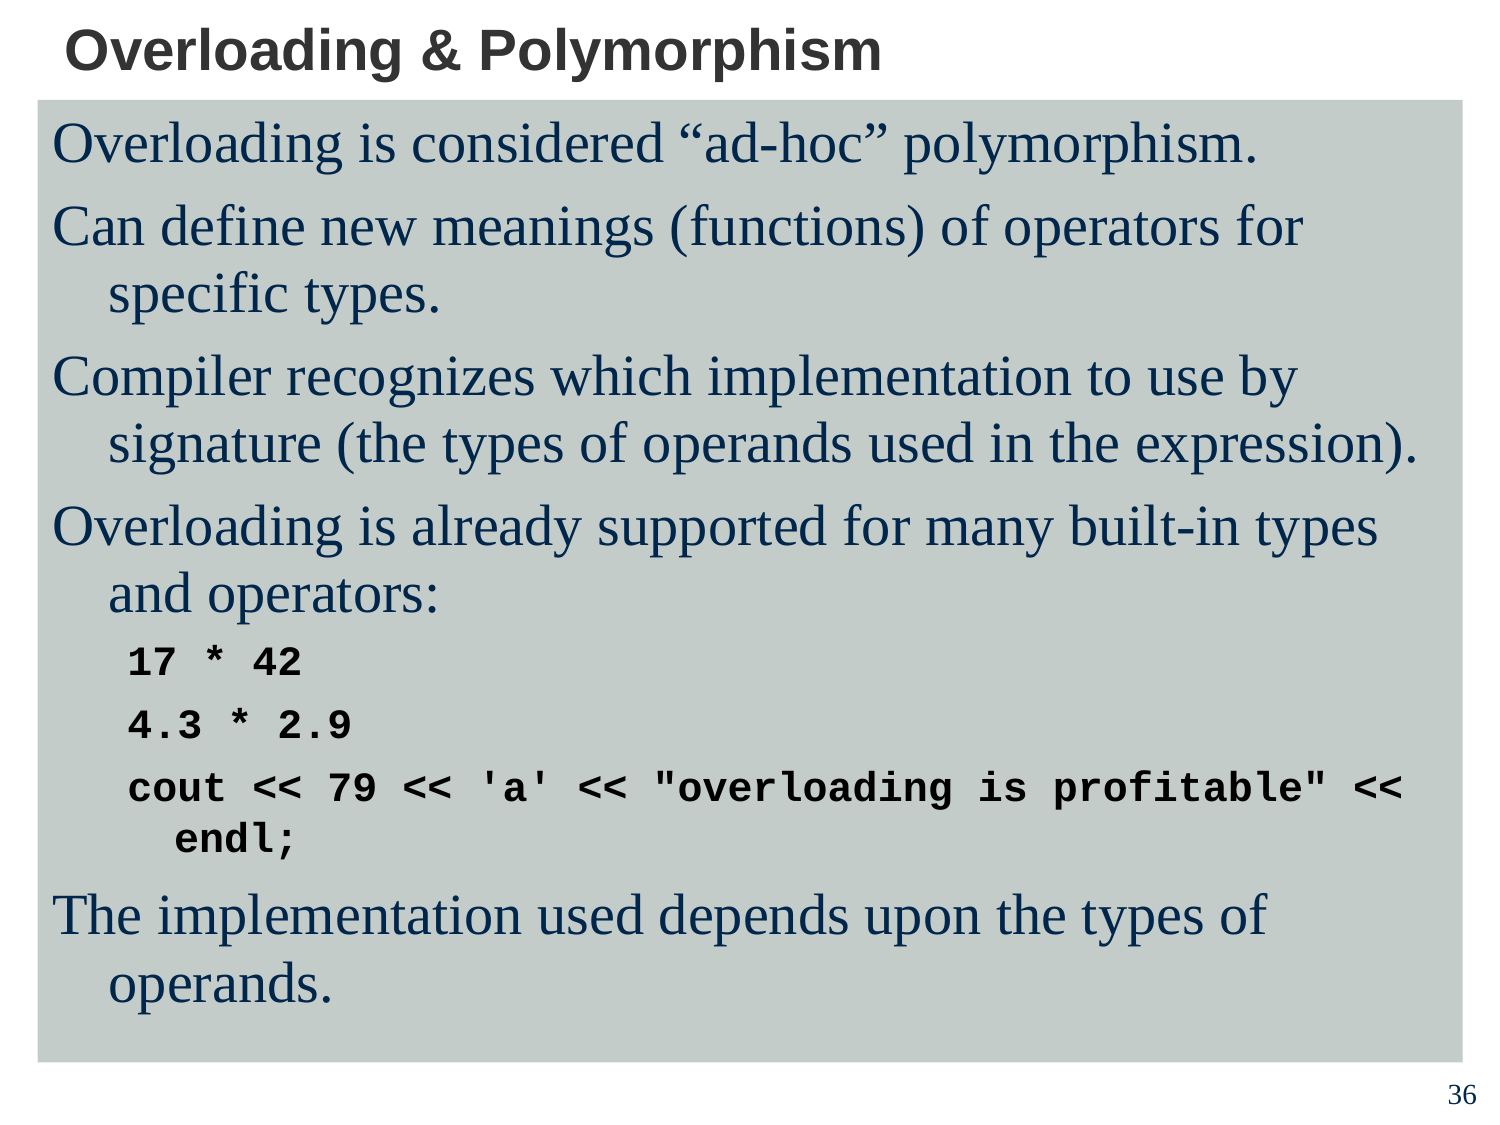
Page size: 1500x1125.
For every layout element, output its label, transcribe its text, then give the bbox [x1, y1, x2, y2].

title Overloading & Polymorphism [49, 0, 1450, 91]
list Overloading is considered “ad-hoc” polymorphism. Can define new meanings (functions) of operators for specific types. Compiler recognizes which implementation to use by signature (the types of operands used in the expression). Overloading is already supported for many built-in types and operators: 17 * 42 4.3 * 2.9 cout << 79 << 'a' << "overloading is profitable" << endl; The implementation used depends upon the types of operands. [37, 99, 1463, 1063]
